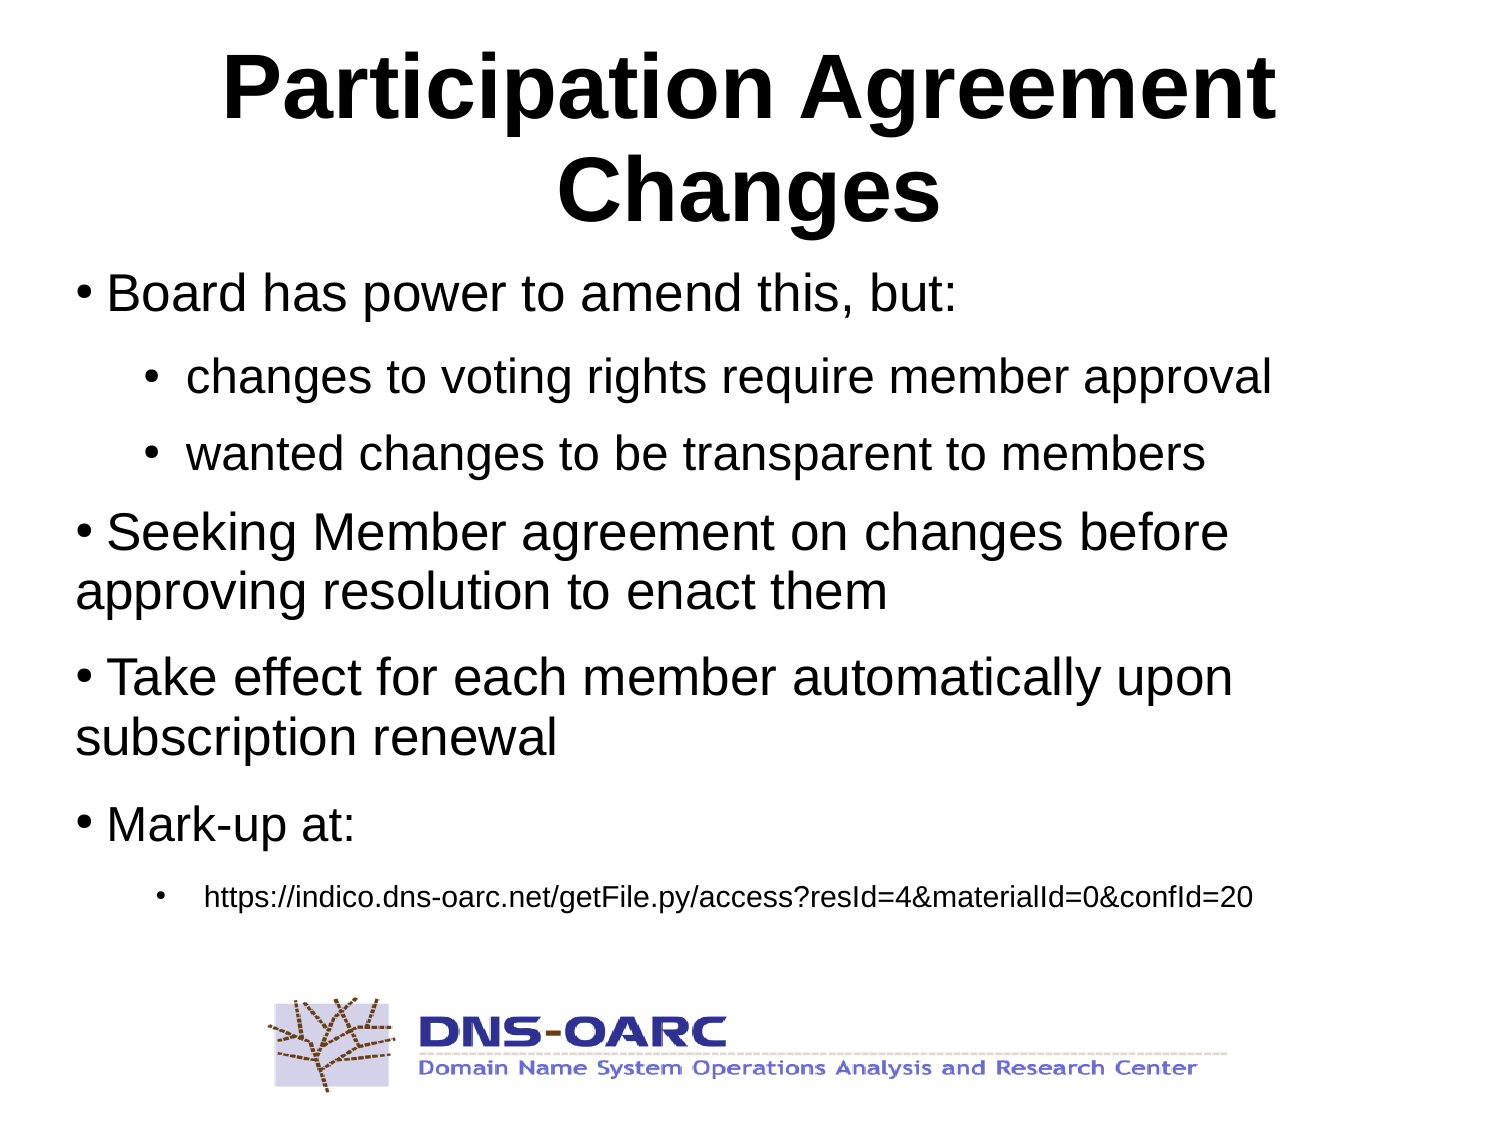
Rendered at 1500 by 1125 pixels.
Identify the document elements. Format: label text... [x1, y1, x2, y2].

picture [214, 991, 1259, 1099]
list Board has power to amend this, but: changes to voting rights require member approval wanted changes to be transparent to members Seeking Member agreement on changes before approving resolution to enact them Take effect for each member automatically upon subscription renewal Mark-up at: https://indico.dns-oarc.net/getFile.py/access?resId=4&materialId=0&confId=20 [75, 263, 1425, 916]
title Participation Agreement Changes [75, 35, 1425, 242]
